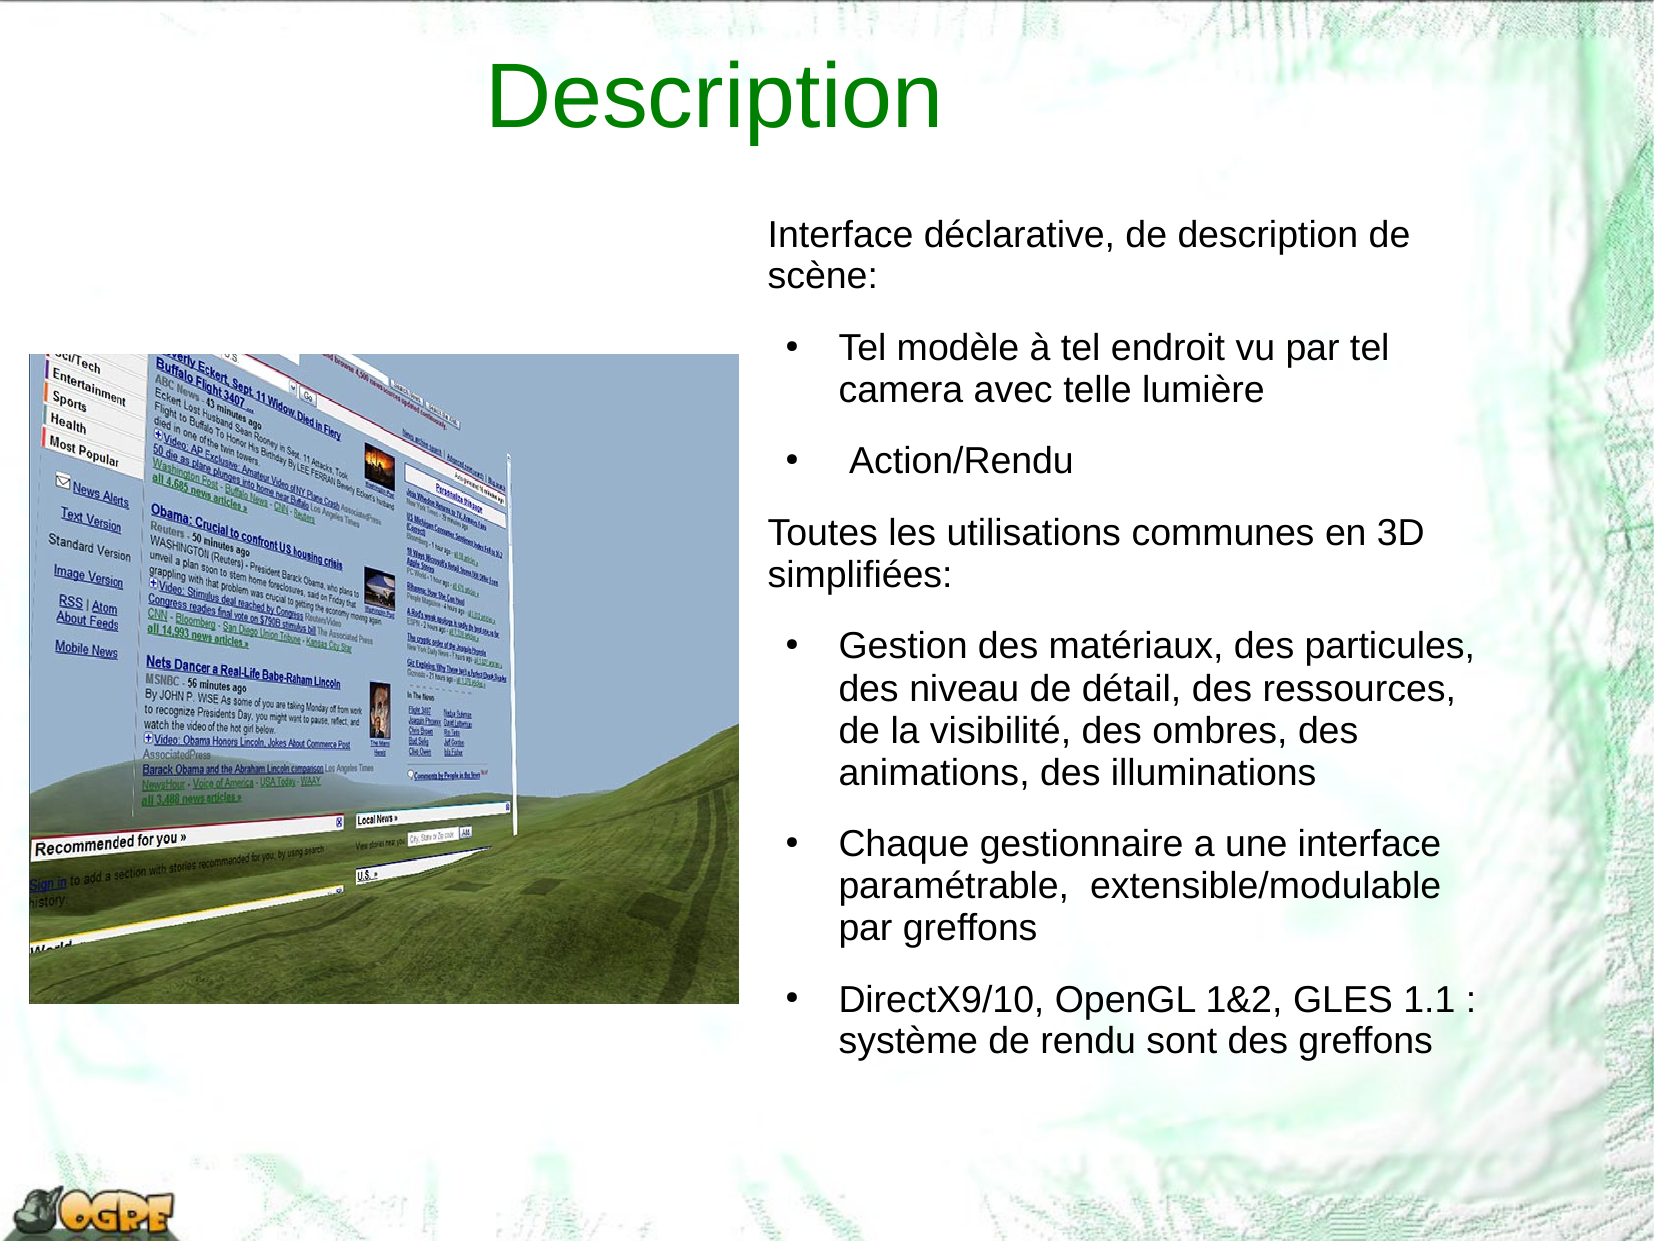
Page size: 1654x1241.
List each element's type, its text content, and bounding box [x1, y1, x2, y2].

picture [0, 0, 1654, 1241]
list Interface déclarative, de description de scène: Tel modèle à tel endroit vu par tel camera avec telle lumière Action/Rendu Toutes les utilisations communes en 3D simplifiées: Gestion des matériaux, des particules, des niveau de détail, des ressources, de la visibilité, des ombres, des animations, des illuminations Chaque gestionnaire a une interface paramétrable, extensible/modulable par greffons DirectX9/10, OpenGL 1&2, GLES 1.1 : système de rendu sont des greffons [767, 213, 1494, 1063]
title Description [0, 0, 1459, 193]
